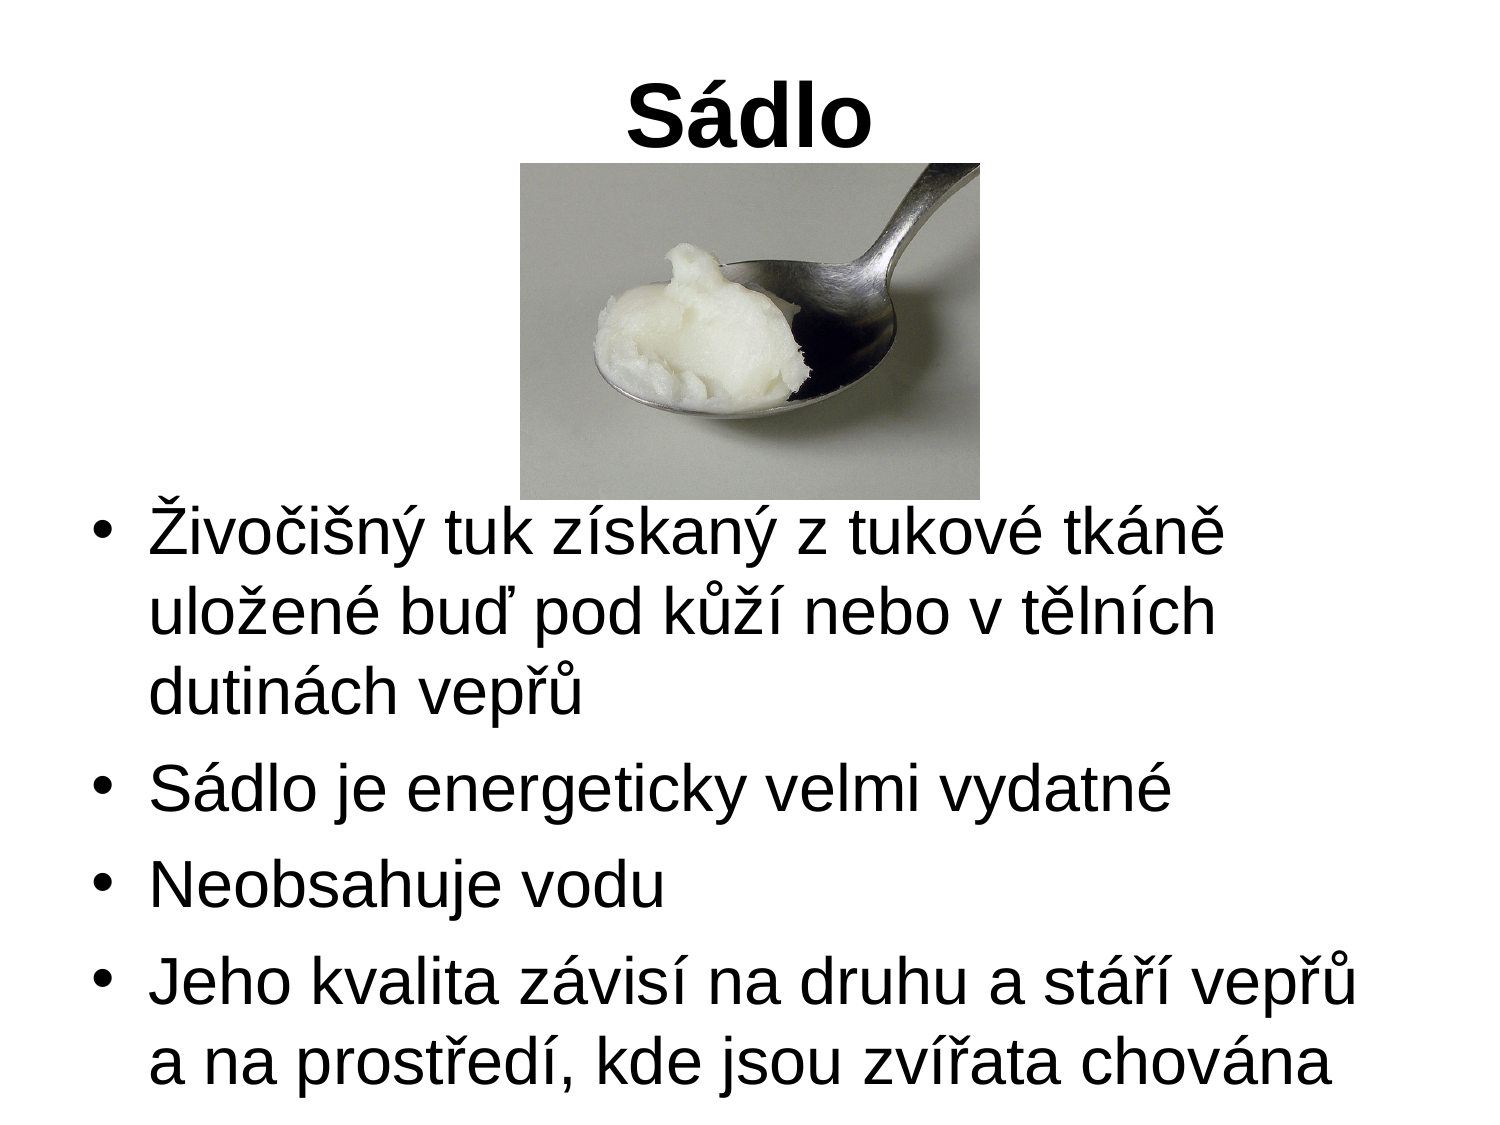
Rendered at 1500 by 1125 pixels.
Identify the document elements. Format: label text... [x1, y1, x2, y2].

list Živočišný tuk získaný z tukové tkáně uložené buď pod kůží nebo v tělních dutinách vepřů Sádlo je energeticky velmi vydatné Neobsahuje vodu Jeho kvalita závisí na druhu a stáří vepřů a na prostředí, kde jsou zvířata chována [76, 480, 1427, 1106]
picture [520, 163, 980, 500]
title Sádlo [75, 45, 1426, 176]
